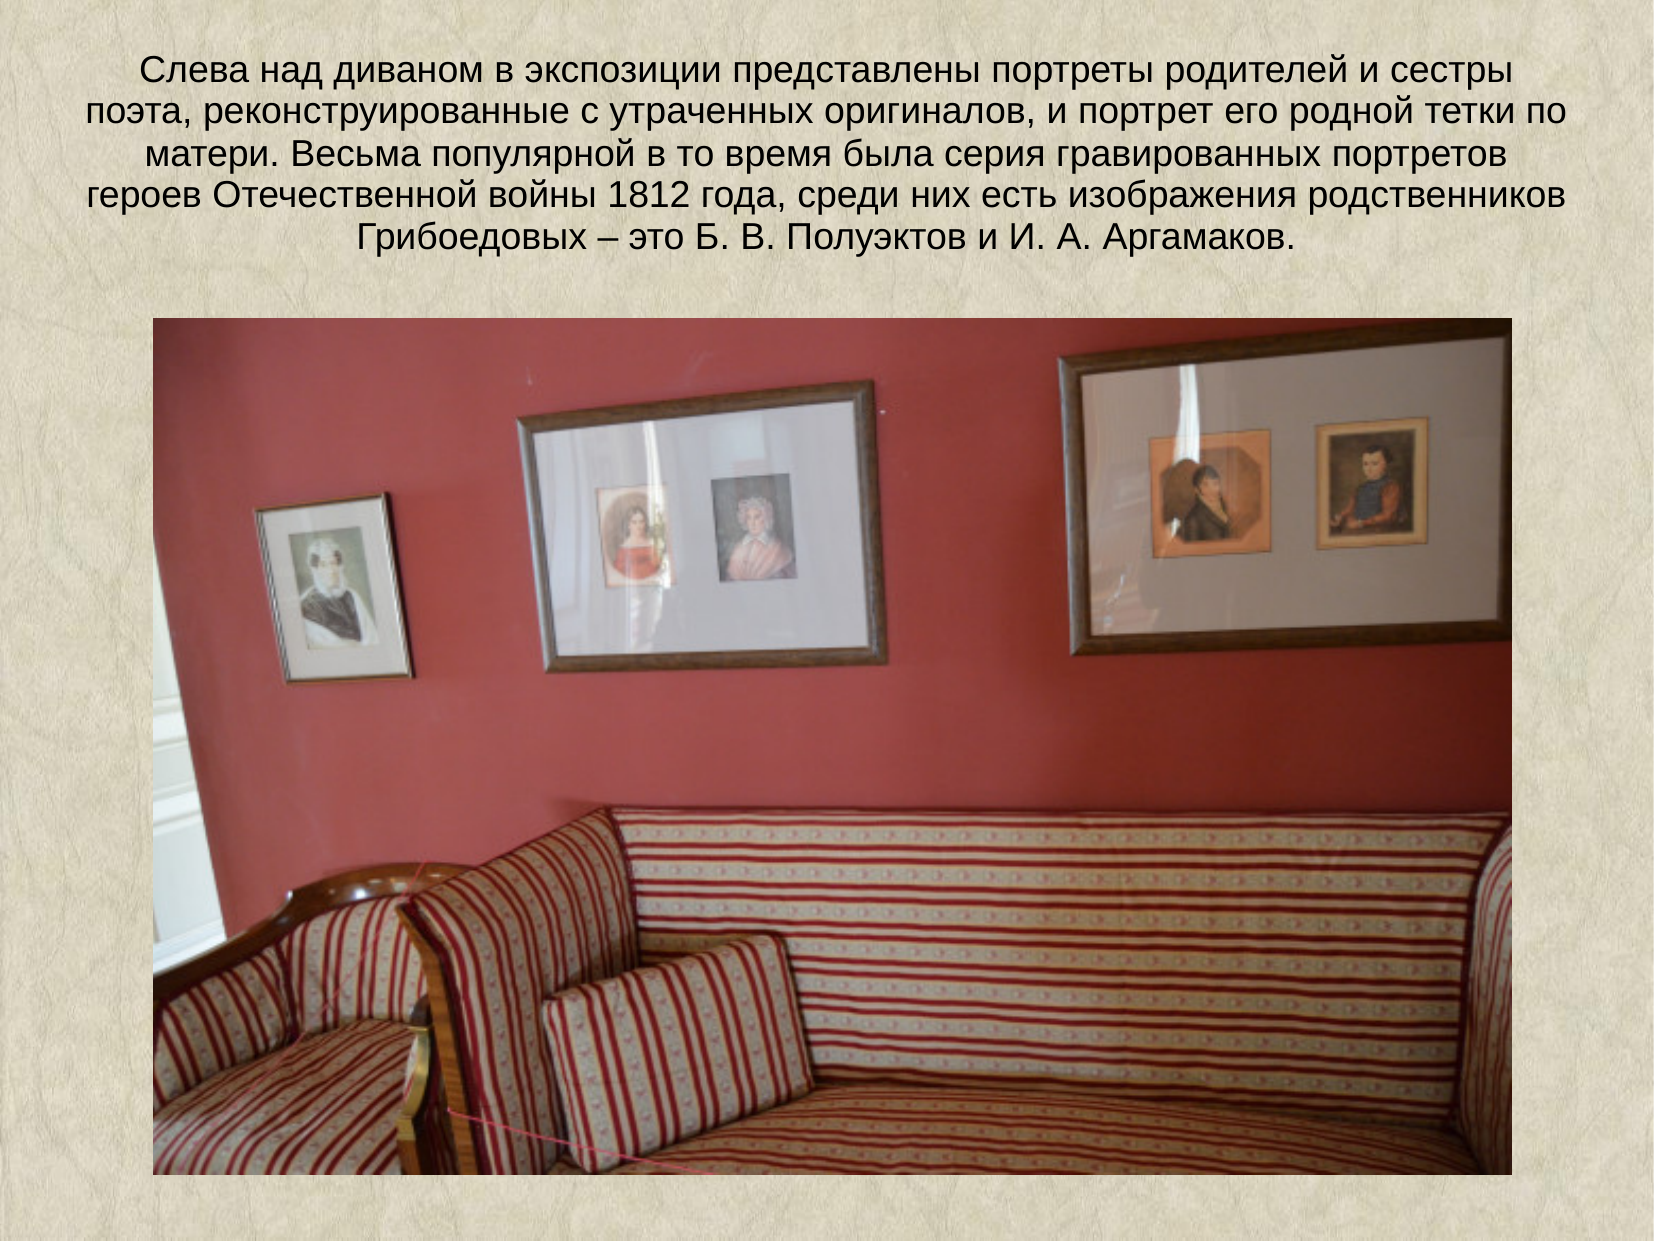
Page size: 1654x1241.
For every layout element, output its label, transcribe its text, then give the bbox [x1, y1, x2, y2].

title Слева над диваном в экспозиции представлены портреты родителей и сестры поэта, реконструированные с утраченных оригиналов, и портрет его родной тетки по матери. Весьма популярной в то время была серия гравированных портретов героев Отечественной войны 1812 года, среди них есть изображения родственников Грибоедовых – это Б. В. Полуэктов и И. А. Аргамаков. [82, 47, 1571, 259]
picture [0, 0, 1654, 1241]
